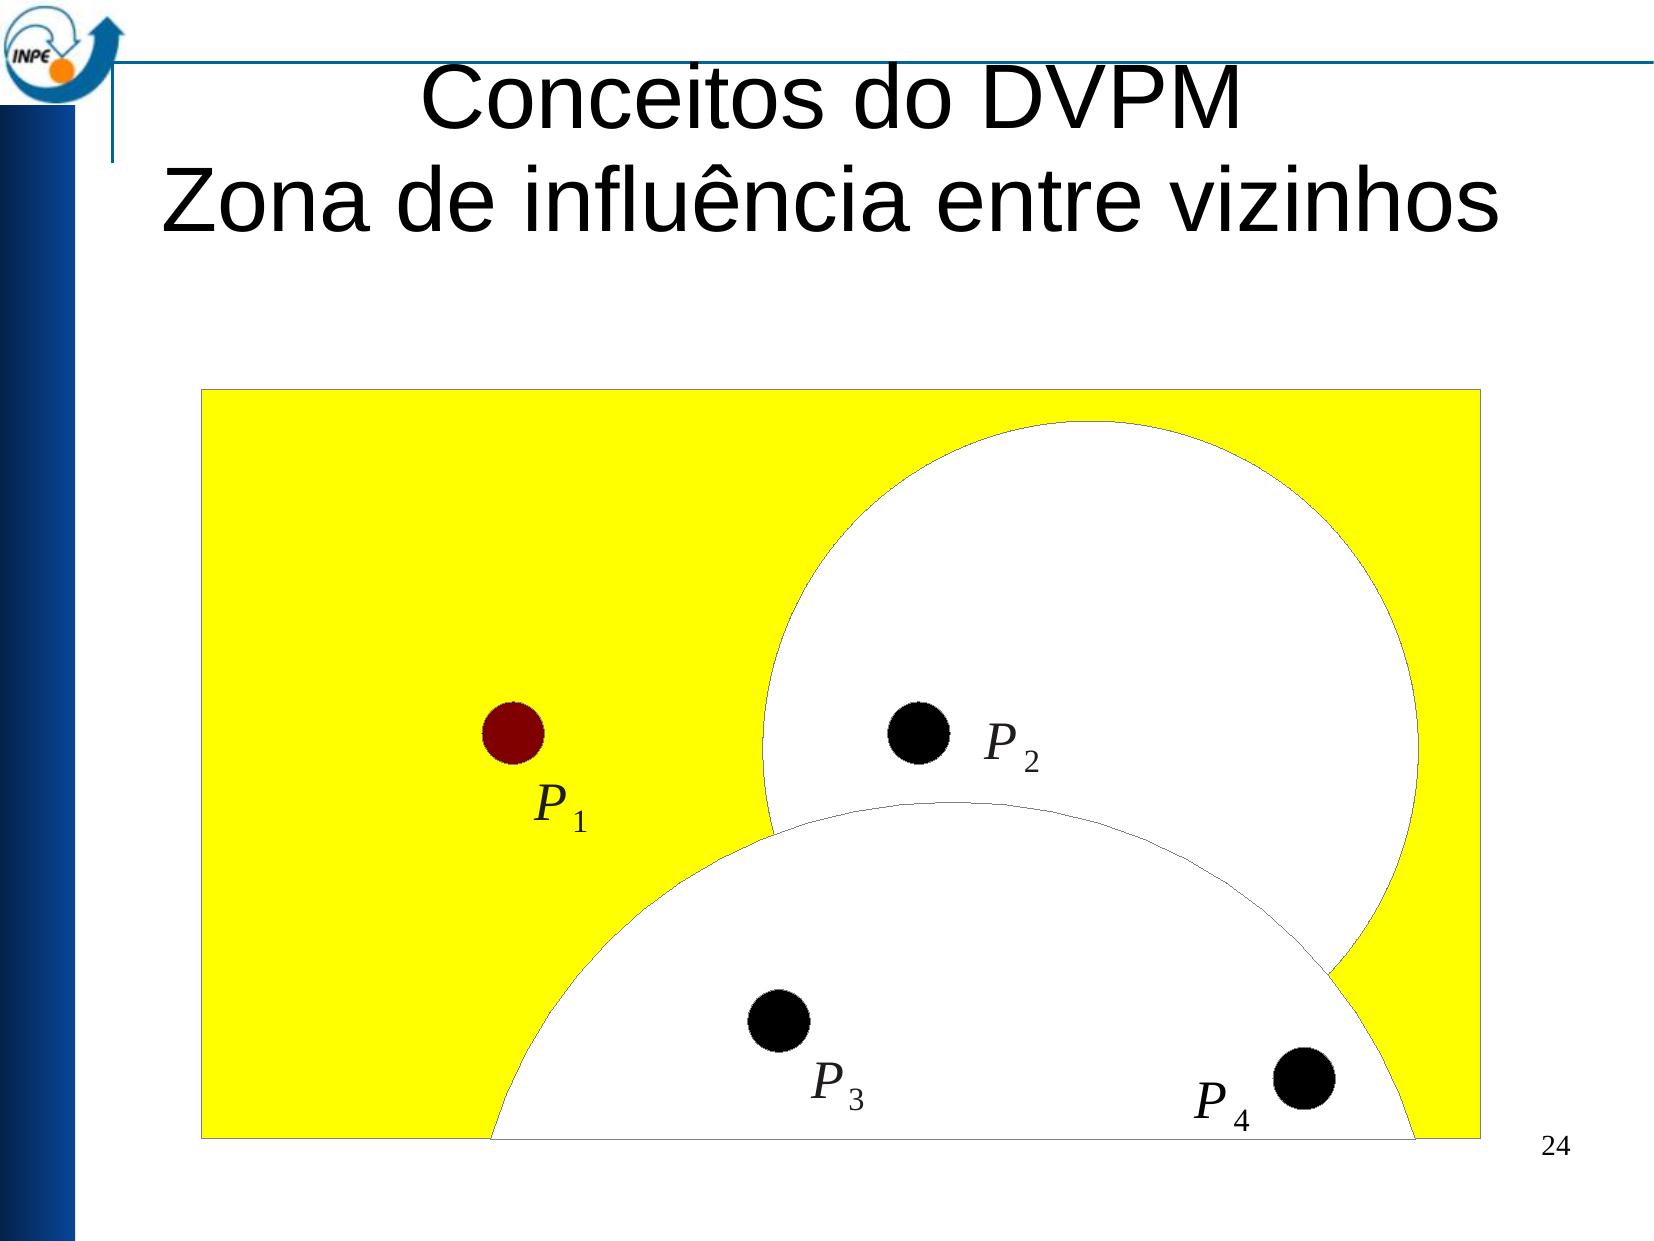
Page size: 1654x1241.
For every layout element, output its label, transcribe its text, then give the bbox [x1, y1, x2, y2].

chart [801, 1049, 871, 1118]
chart [975, 711, 1046, 780]
chart [525, 771, 594, 840]
text_box [201, 389, 1481, 1140]
picture [0, 0, 126, 105]
title Conceitos do DVPM Zona de influência entre vizinhos [29, 45, 1635, 251]
chart [1185, 1070, 1255, 1139]
